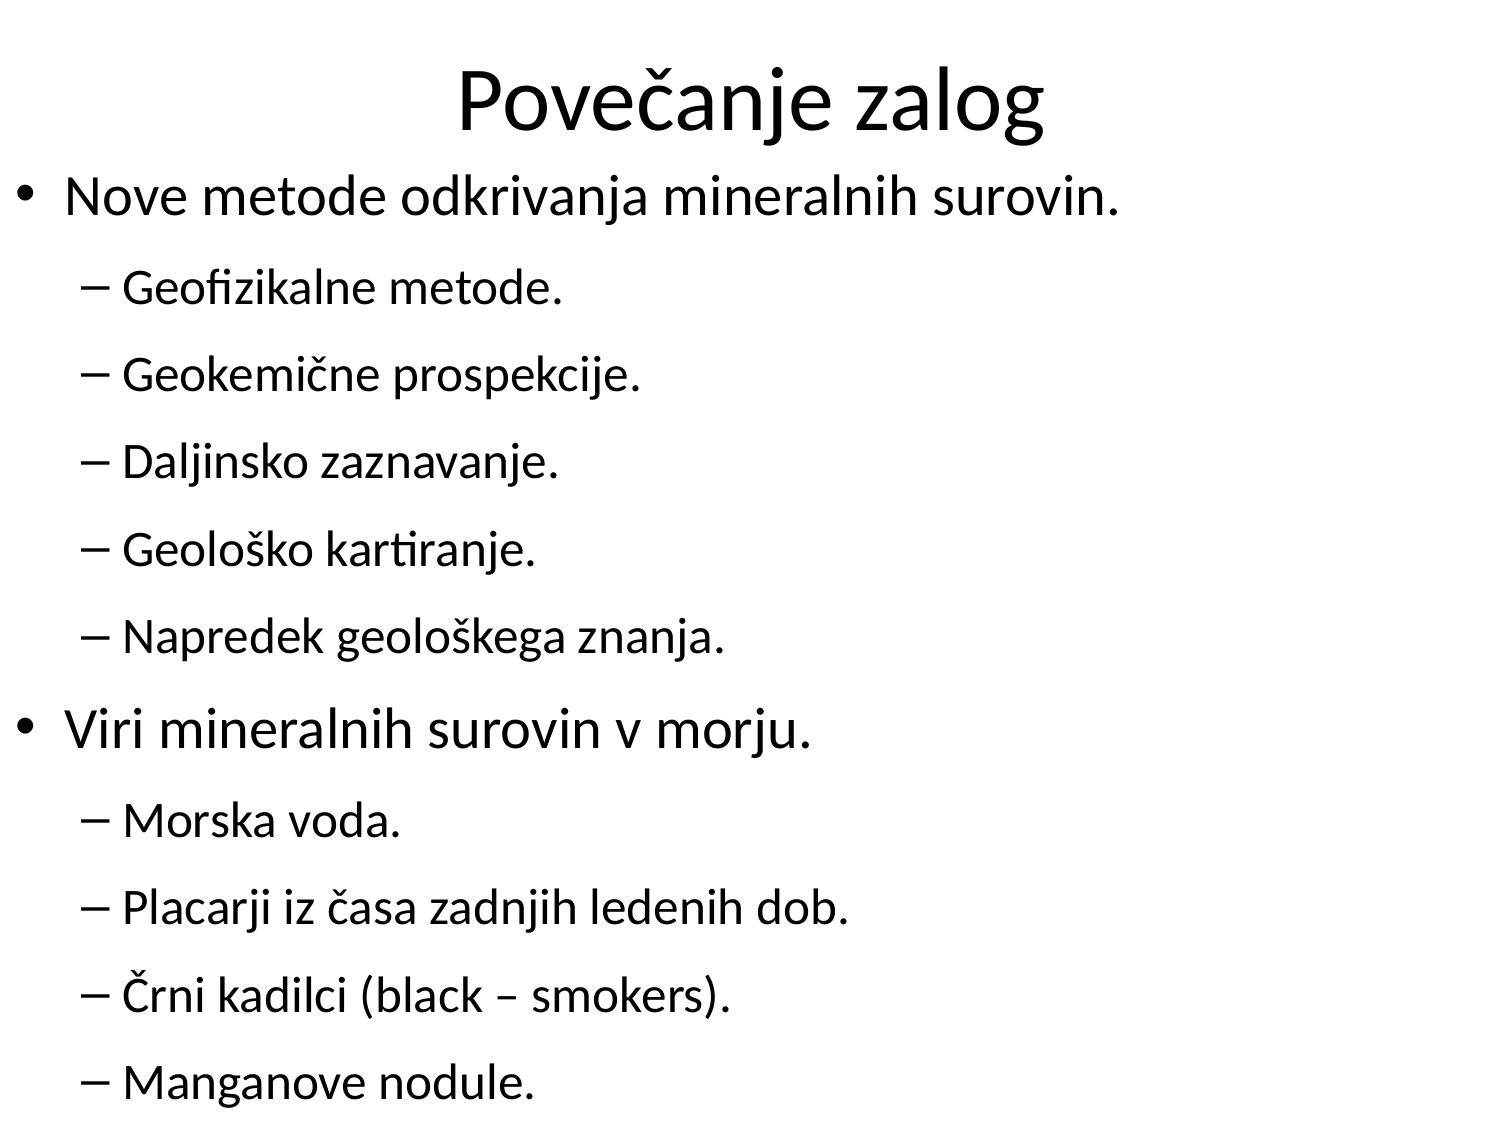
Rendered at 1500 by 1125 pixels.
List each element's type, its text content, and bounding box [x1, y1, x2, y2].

title Povečanje zalog [76, 0, 1427, 149]
list Nove metode odkrivanja mineralnih surovin. Geofizikalne metode. Geokemične prospekcije. Daljinsko zaznavanje. Geološko kartiranje. Napredek geološkega znanja. Viri mineralnih surovin v morju. Morska voda. Placarji iz časa zadnjih ledenih dob. Črni kadilci (black – smokers). Manganove nodule. [0, 149, 1500, 1125]
